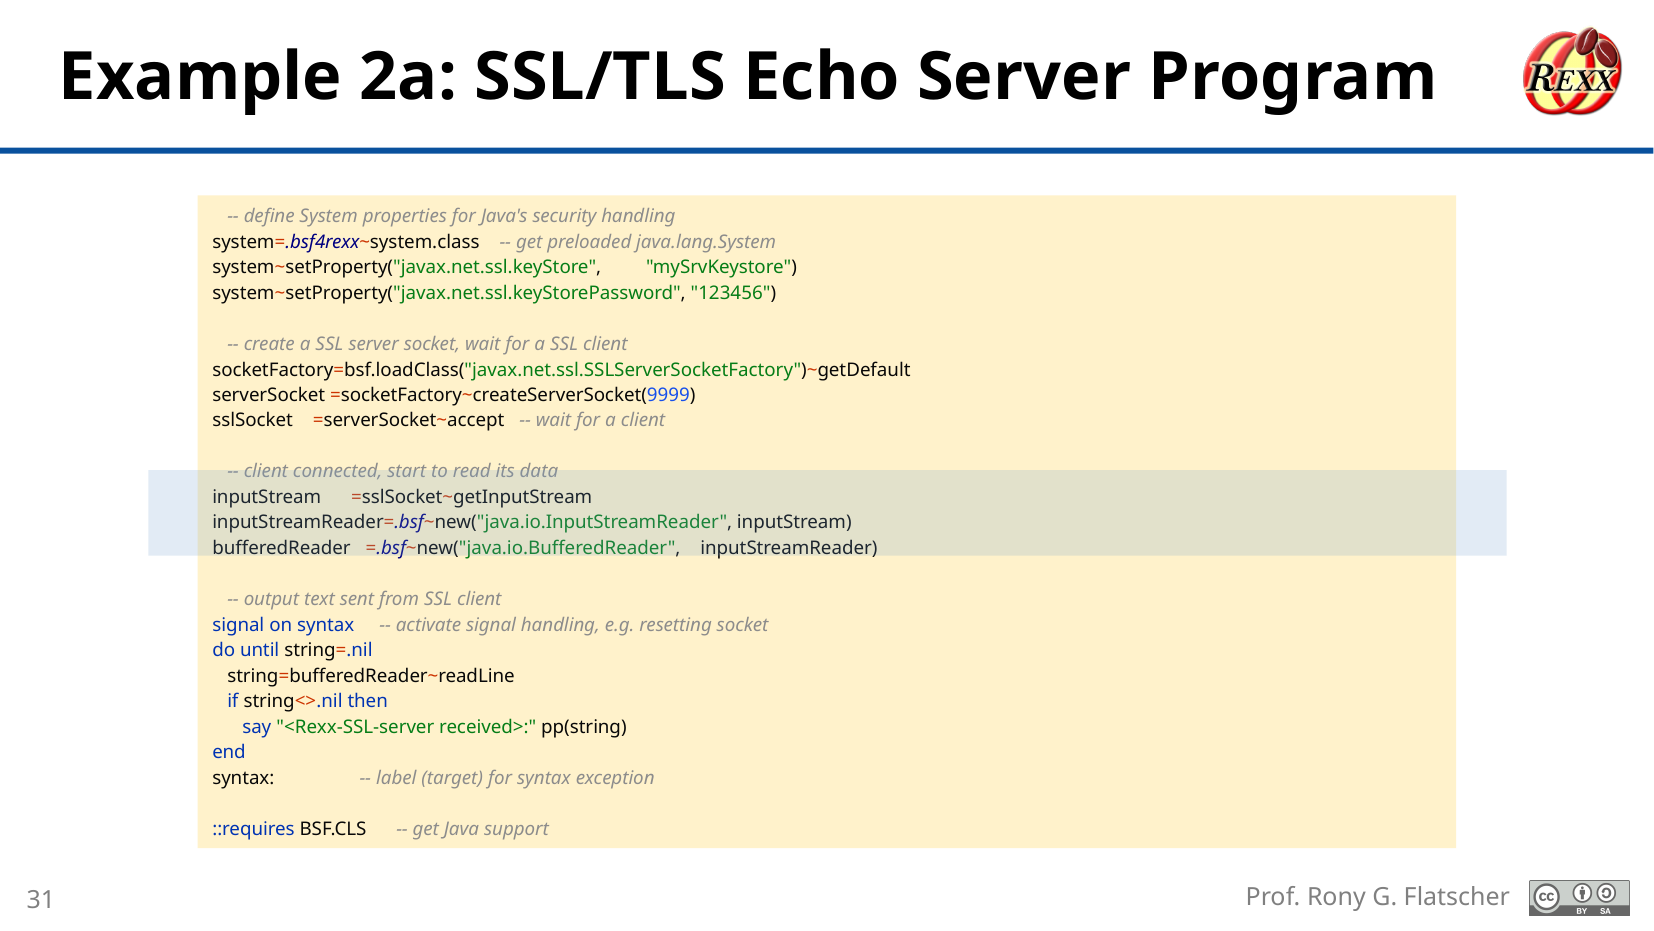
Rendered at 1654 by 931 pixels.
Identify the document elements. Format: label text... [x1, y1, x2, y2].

text_box [148, 470, 1507, 556]
text_box -- define System properties for Java's security handling system=.bsf4rexx~system.class -- get preloaded java.lang.System system~setProperty("javax.net.ssl.keyStore", "mySrvKeystore") system~setProperty("javax.net.ssl.keyStorePassword", "123456") -- create a SSL server socket, wait for a SSL client socketFactory=bsf.loadClass("javax.net.ssl.SSLServerSocketFactory")~getDefault serverSocket =socketFactory~createServerSocket(9999) sslSocket =serverSocket~accept -- wait for a client -- client connected, start to read its data inputStream =sslSocket~getInputStream inputStreamReader=.bsf~new("java.io.InputStreamReader", inputStream) bufferedReader =.bsf~new("java.io.BufferedReader", inputStreamReader) -- output text sent from SSL client signal on syntax -- activate signal handling, e.g. resetting socket do until string=.nil string=bufferedReader~readLine if string<>.nil then say "<Rexx-SSL-server received>:" pp(string) end syntax: -- label (target) for syntax exception ::requires BSF.CLS -- get Java support [197, 195, 1457, 470]
text_box -- define System properties for Java's security handling system=.bsf4rexx~system.class -- get preloaded java.lang.System system~setProperty("javax.net.ssl.keyStore", "mySrvKeystore") system~setProperty("javax.net.ssl.keyStorePassword", "123456") -- create a SSL server socket, wait for a SSL client socketFactory=bsf.loadClass("javax.net.ssl.SSLServerSocketFactory")~getDefault serverSocket =socketFactory~createServerSocket(9999) sslSocket =serverSocket~accept -- wait for a client -- client connected, start to read its data inputStream =sslSocket~getInputStream inputStreamReader=.bsf~new("java.io.InputStreamReader", inputStream) bufferedReader =.bsf~new("java.io.BufferedReader", inputStreamReader) -- output text sent from SSL client signal on syntax -- activate signal handling, e.g. resetting socket do until string=.nil string=bufferedReader~readLine if string<>.nil then say "<Rexx-SSL-server received>:" pp(string) end syntax: -- label (target) for syntax exception ::requires BSF.CLS -- get Java support [197, 556, 1457, 823]
title Example 2a: SSL/TLS Echo Server Program [0, 0, 1654, 148]
